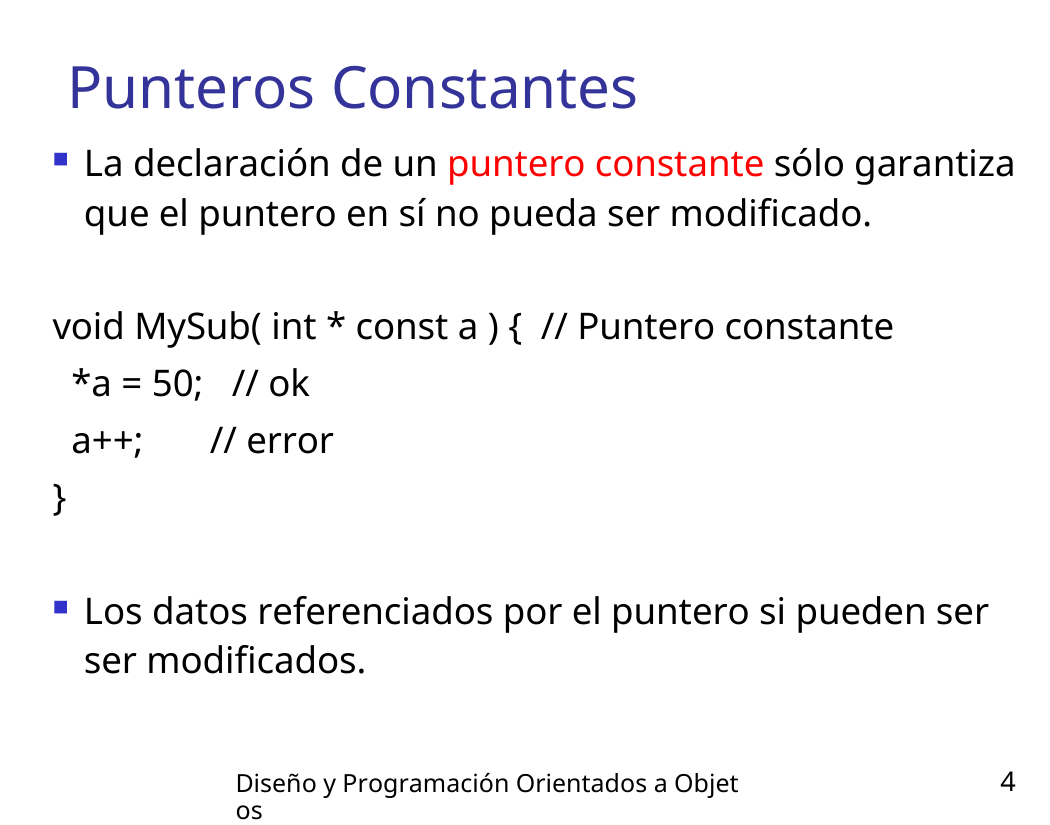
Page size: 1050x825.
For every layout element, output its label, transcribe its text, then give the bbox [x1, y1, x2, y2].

title Punteros Constantes [52, 3, 1026, 134]
list La declaración de un puntero constante sólo garantiza que el puntero en sí no pueda ser modificado. void MySub( int * const a ) { // Puntero constante *a = 50; // ok a++; // error } Los datos referenciados por el puntero si pueden ser ser modificados. [52, 137, 1024, 728]
